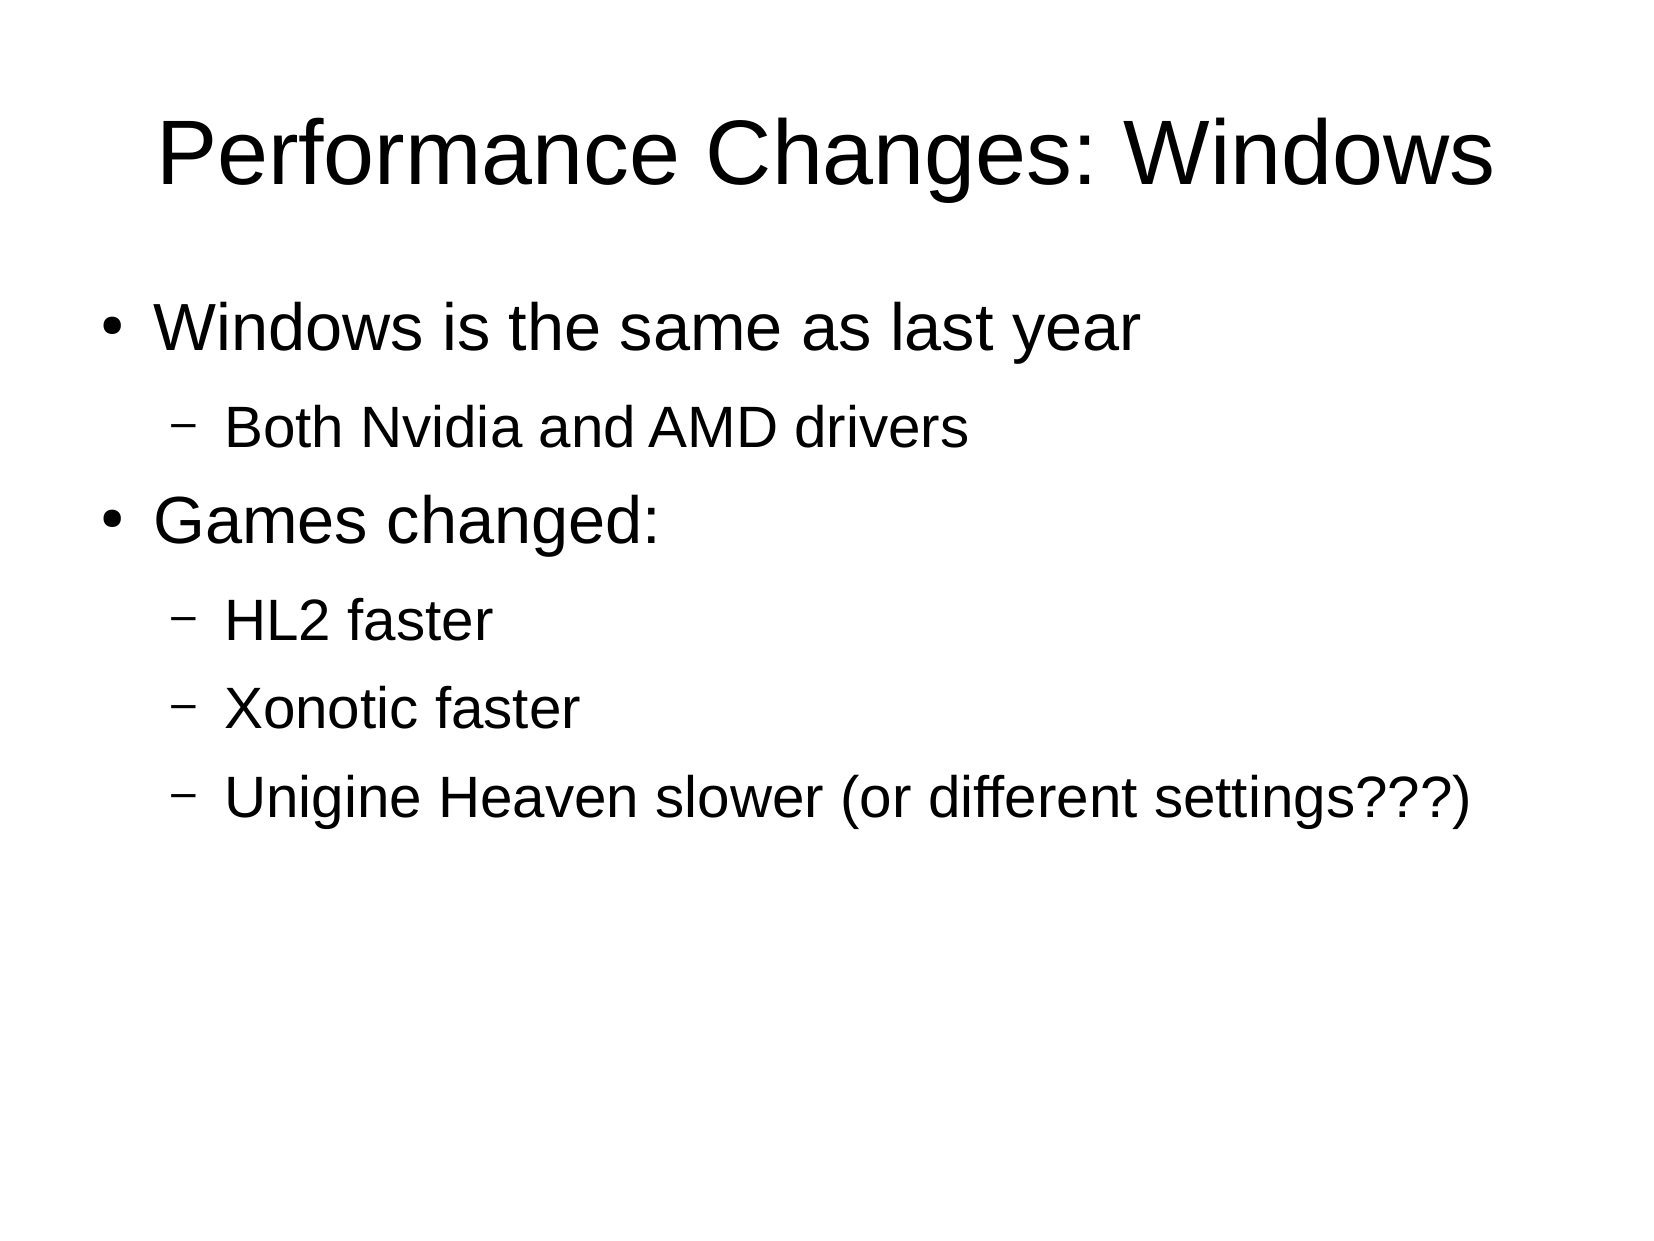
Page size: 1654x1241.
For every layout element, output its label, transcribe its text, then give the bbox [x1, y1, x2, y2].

title Performance Changes: Windows [82, 49, 1571, 257]
list Windows is the same as last year Both Nvidia and AMD drivers Games changed: HL2 faster Xonotic faster Unigine Heaven slower (or different settings???) [82, 290, 1571, 1010]
